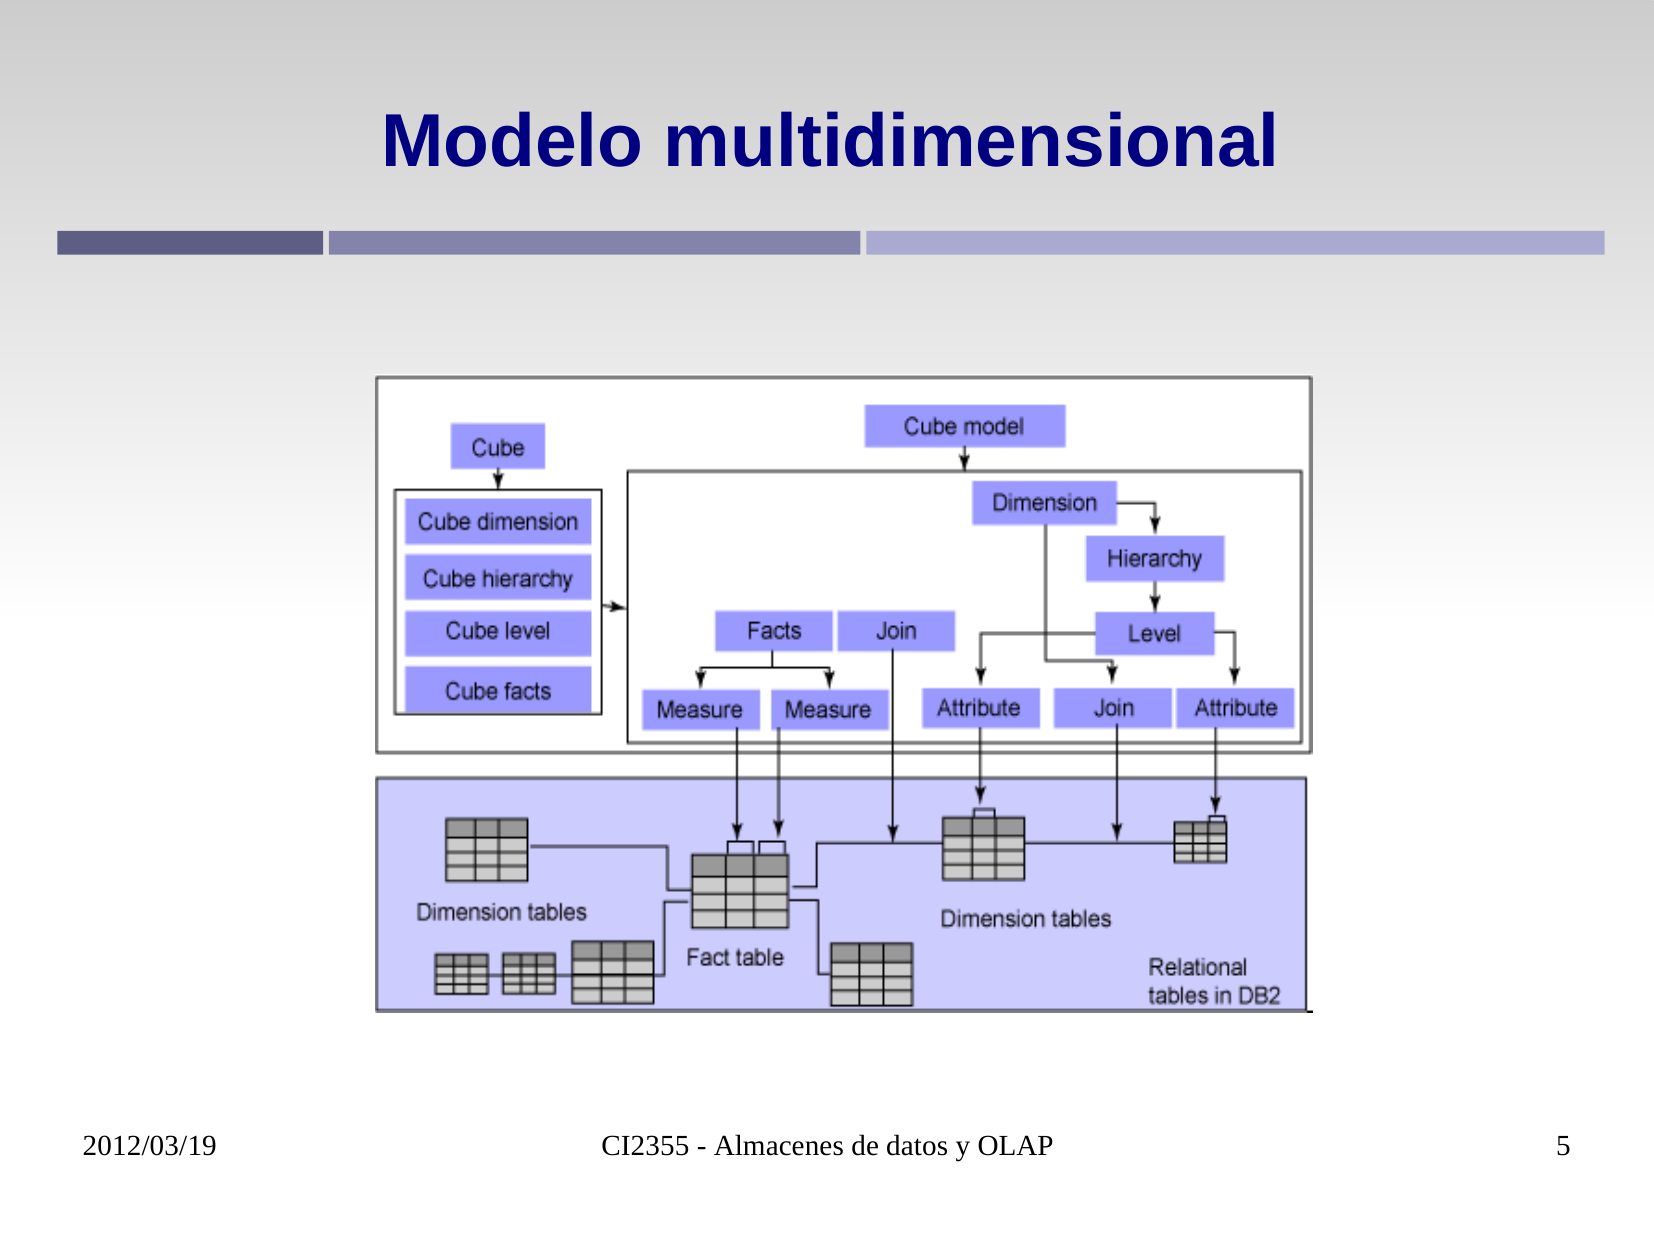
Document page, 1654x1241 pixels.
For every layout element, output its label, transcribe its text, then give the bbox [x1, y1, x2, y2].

title Modelo multidimensional [86, 55, 1576, 226]
picture [375, 374, 1313, 1013]
